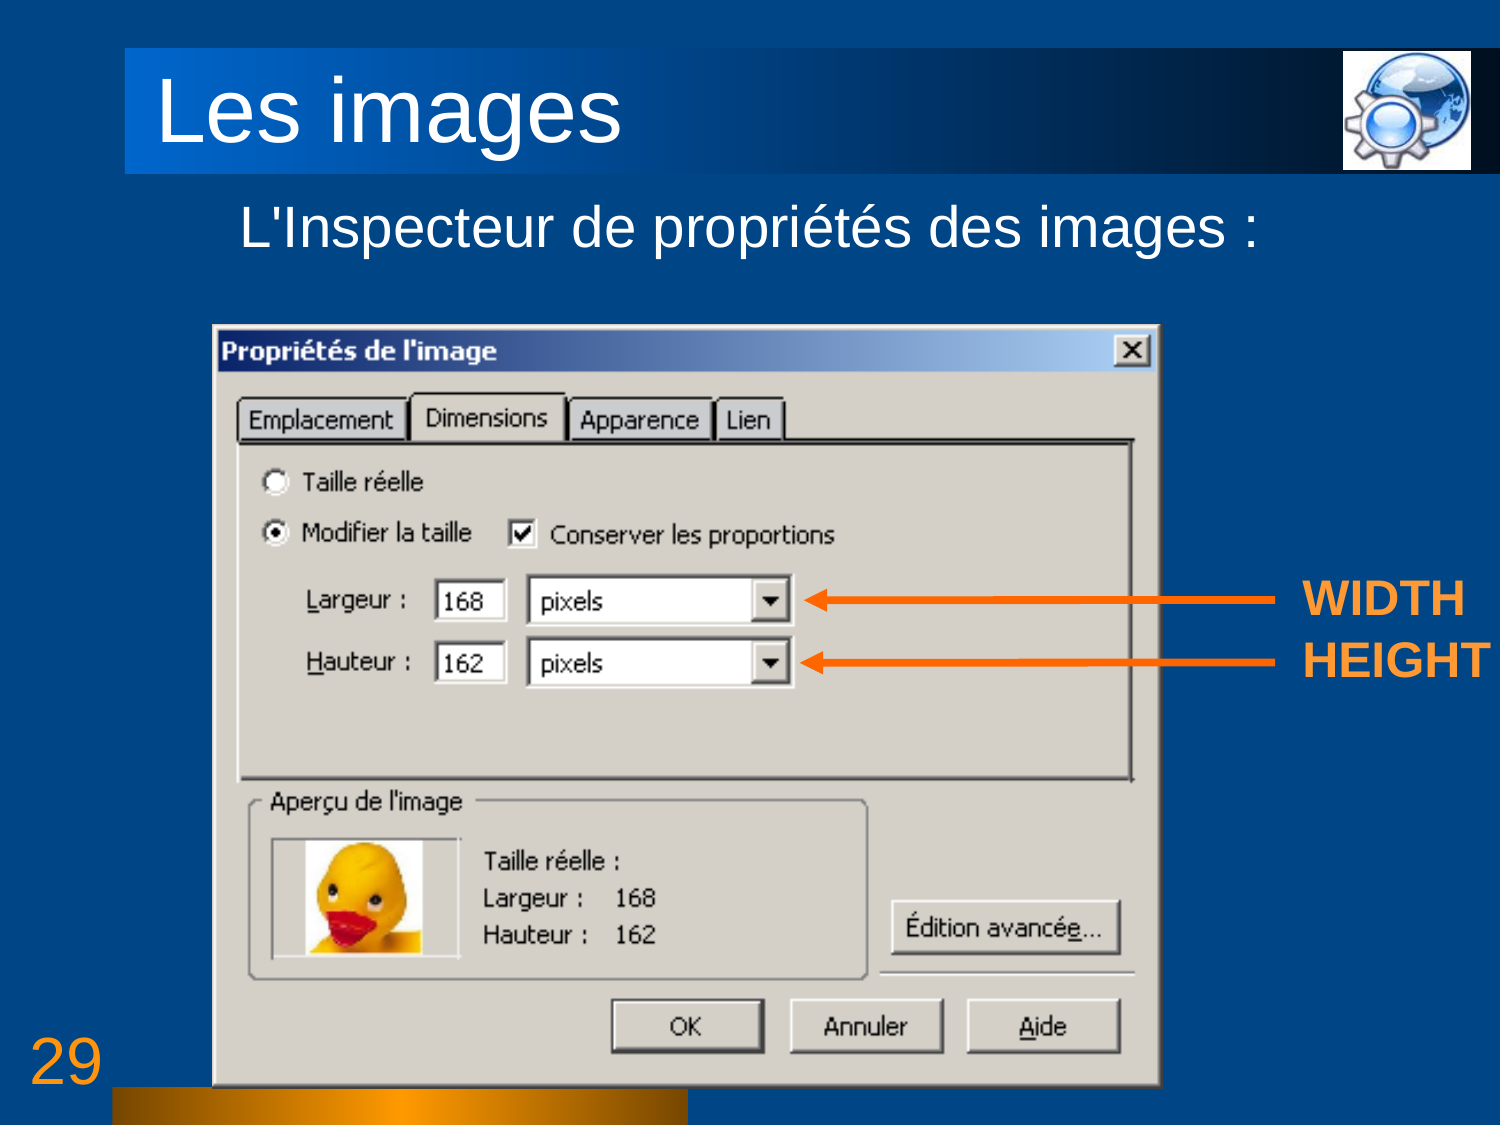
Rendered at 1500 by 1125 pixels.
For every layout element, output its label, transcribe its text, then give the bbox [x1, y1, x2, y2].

picture [212, 976, 1163, 1090]
picture [1416, 51, 1471, 170]
title Les images [140, 17, 1416, 205]
list L'Inspecteur de propriétés des images : [87, 187, 1413, 976]
text_box HEIGHT [1287, 625, 1500, 697]
text_box WIDTH [1287, 562, 1482, 625]
